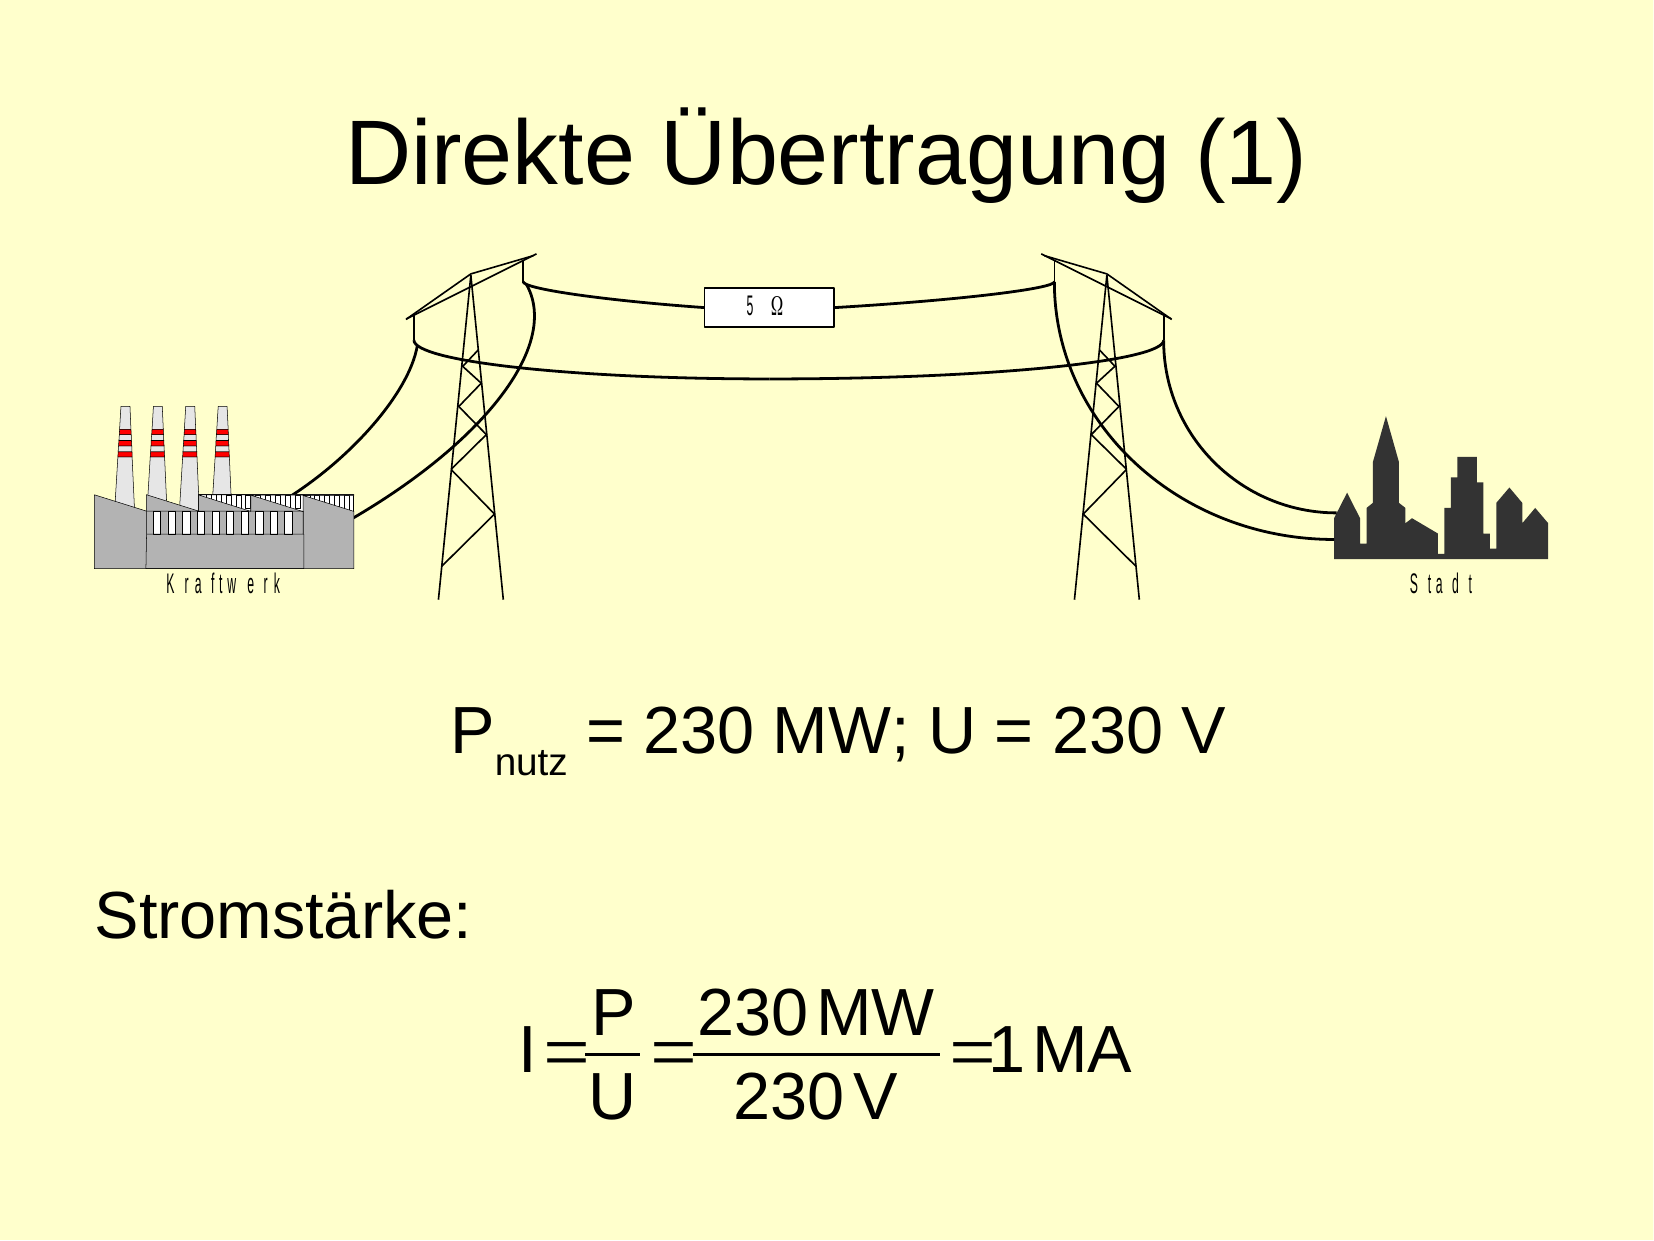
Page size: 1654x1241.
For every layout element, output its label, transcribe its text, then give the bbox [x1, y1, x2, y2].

subtitle Pnutz = 230 MW; U = 230 V [76, 649, 1565, 827]
text_box Stromstärke: [59, 856, 1548, 975]
picture [91, 250, 1551, 605]
title Direkte Übertragung (1) [82, 49, 1571, 257]
chart [518, 975, 1136, 1134]
